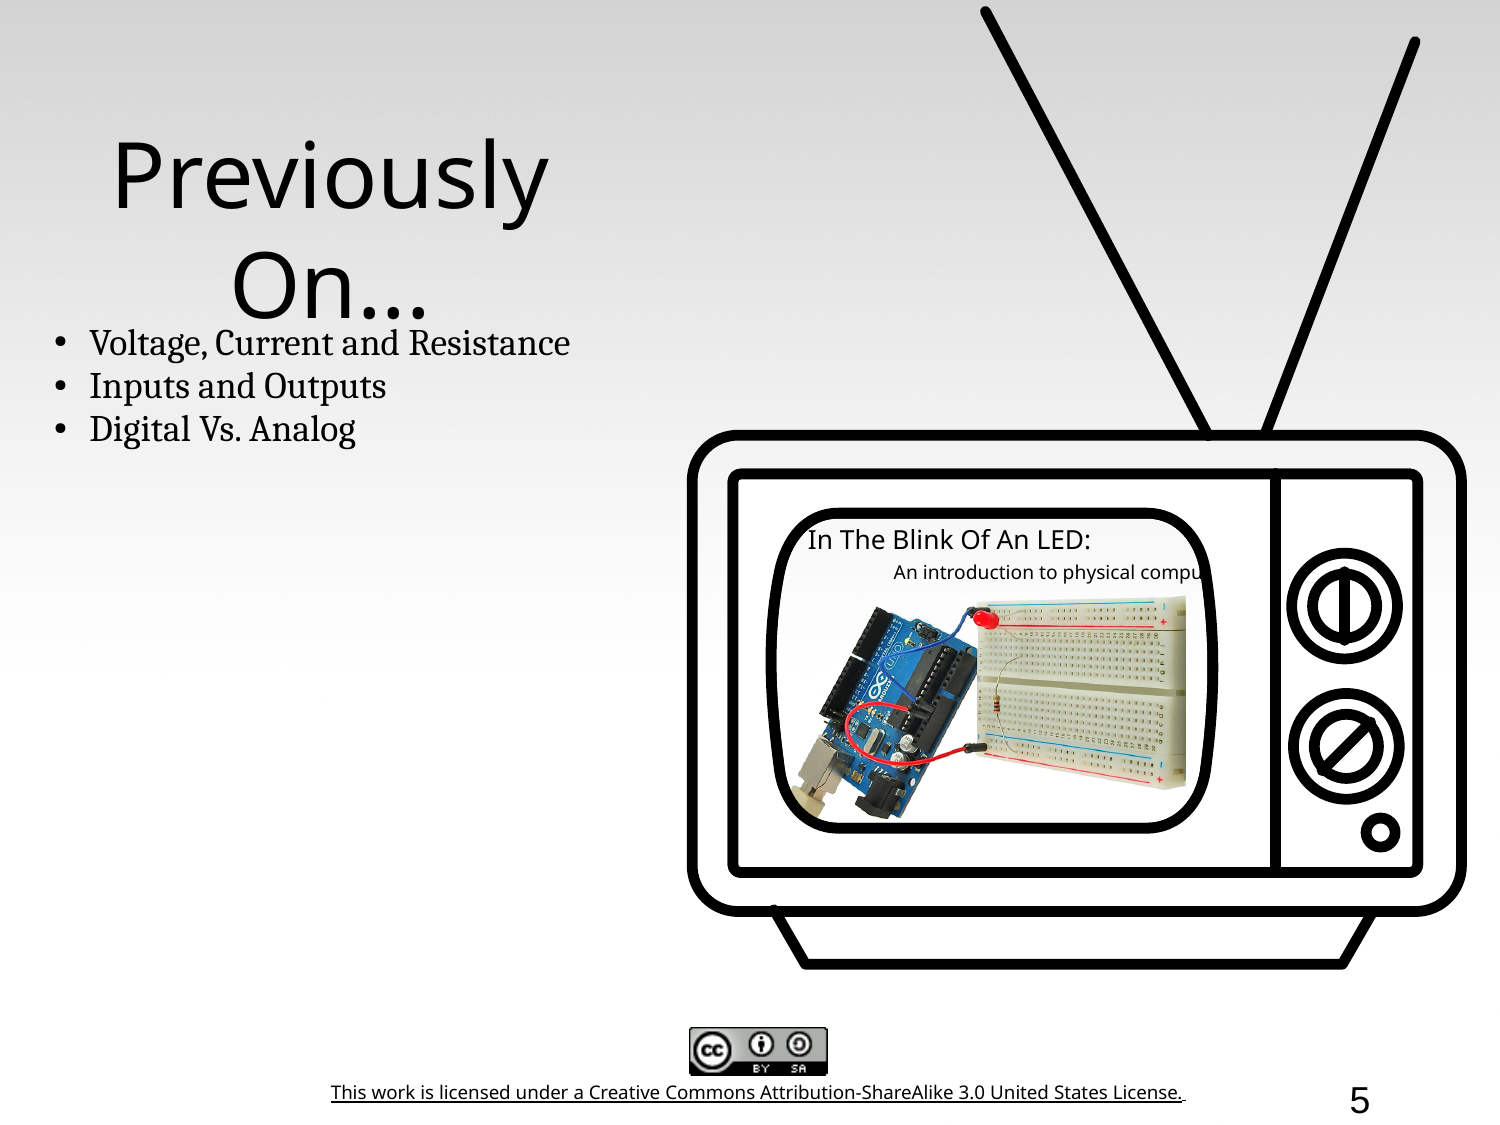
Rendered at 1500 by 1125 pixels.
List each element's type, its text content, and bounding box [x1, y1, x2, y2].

picture [0, 0, 1500, 1125]
title Previously On... [23, 132, 637, 321]
text_box Voltage, Current and Resistance Inputs and Outputs Digital Vs. Analog [39, 314, 781, 977]
